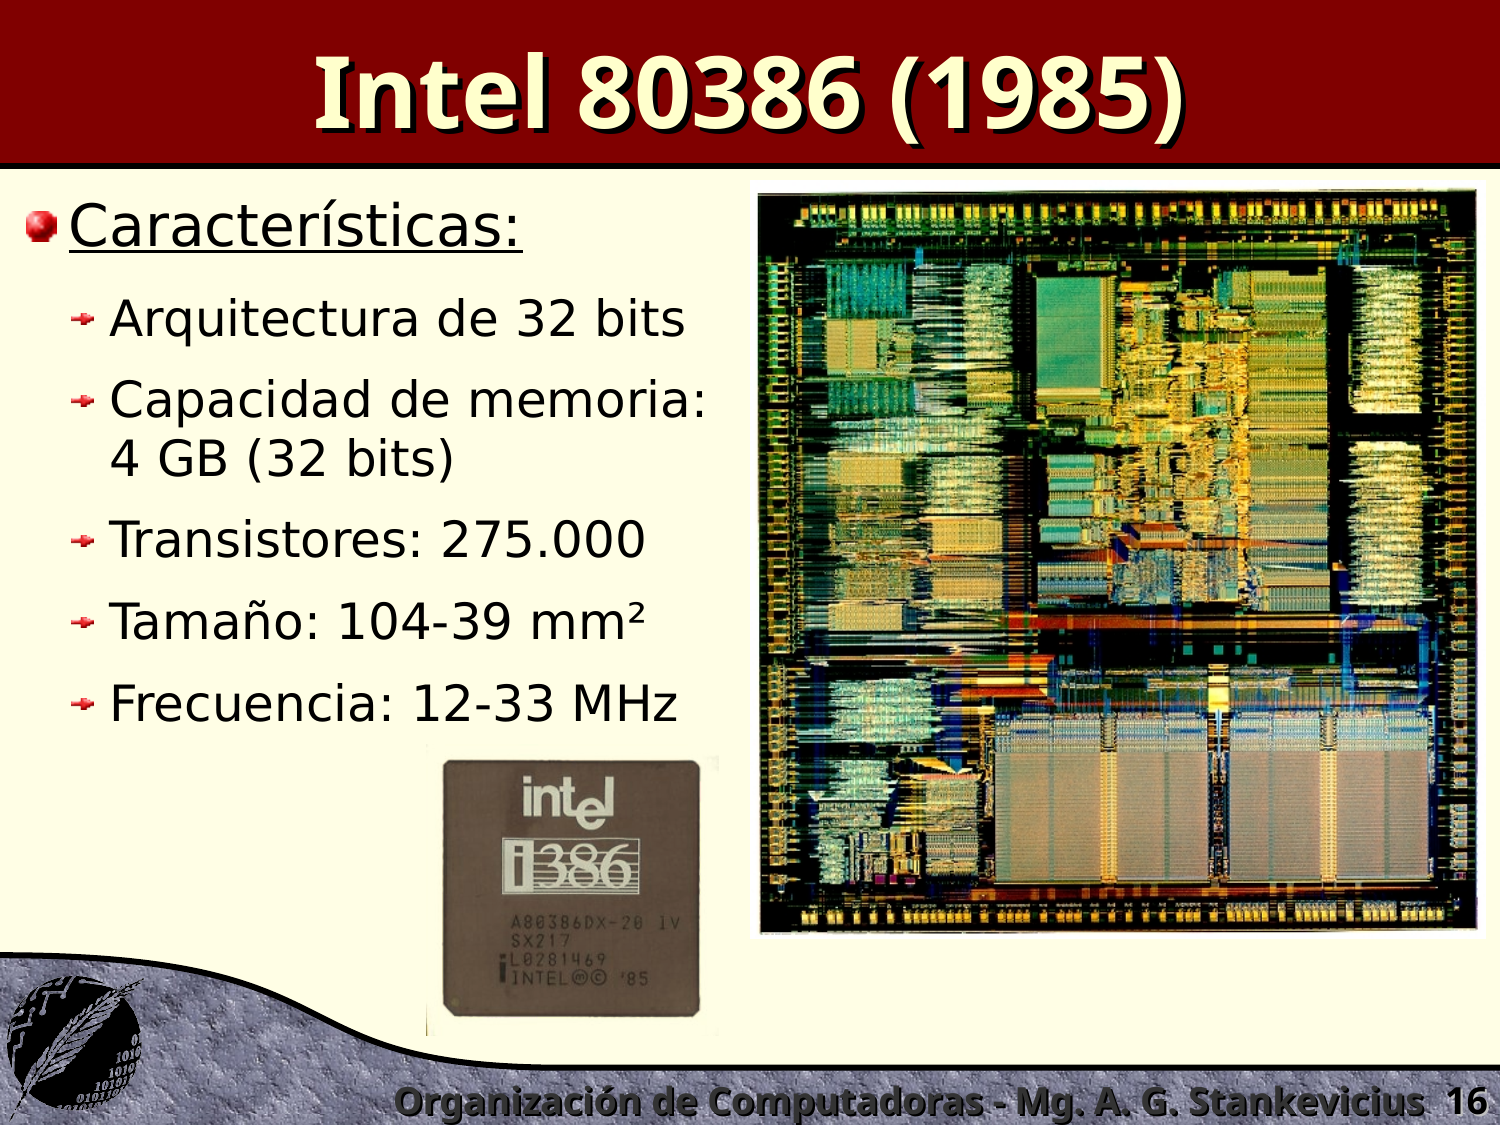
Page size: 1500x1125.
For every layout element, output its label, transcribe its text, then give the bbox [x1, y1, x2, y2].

picture [1058, 1100, 1065, 1110]
picture [750, 180, 1486, 939]
list Características: Arquitectura de 32 bits Capacidad de memoria: 4 GB (32 bits) Transistores: 275.000 Tamaño: 104-39 mm² Frecuencia: 12-33 MHz [11, 192, 750, 935]
picture [448, 1100, 455, 1110]
picture [0, 959, 1500, 1125]
picture [426, 744, 719, 1036]
picture [802, 1100, 806, 1110]
title Intel 80386 (1985) [15, 5, 1485, 160]
